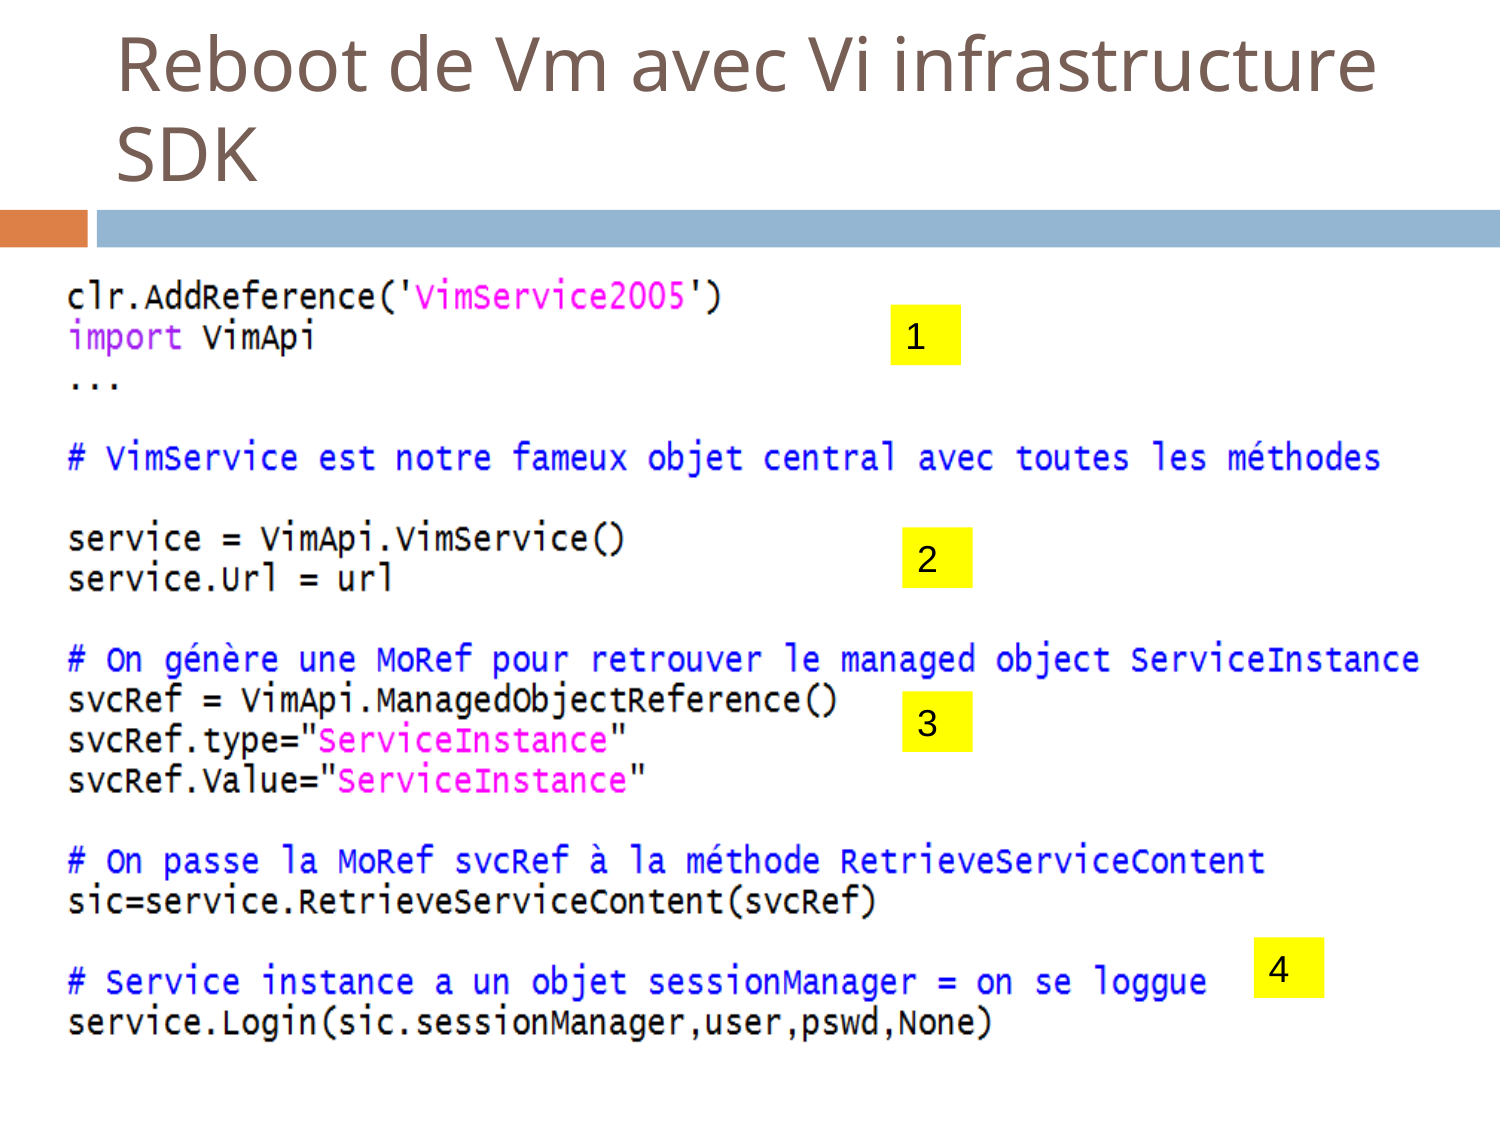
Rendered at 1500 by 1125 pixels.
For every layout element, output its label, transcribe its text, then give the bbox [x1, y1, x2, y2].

title Reboot de Vm avec Vi infrastructure SDK [100, 37, 1438, 176]
text_box 1 [890, 304, 961, 366]
picture [54, 269, 1430, 1055]
text_box 2 [902, 527, 973, 588]
text_box 3 [902, 691, 973, 752]
text_box 4 [1253, 937, 1325, 998]
